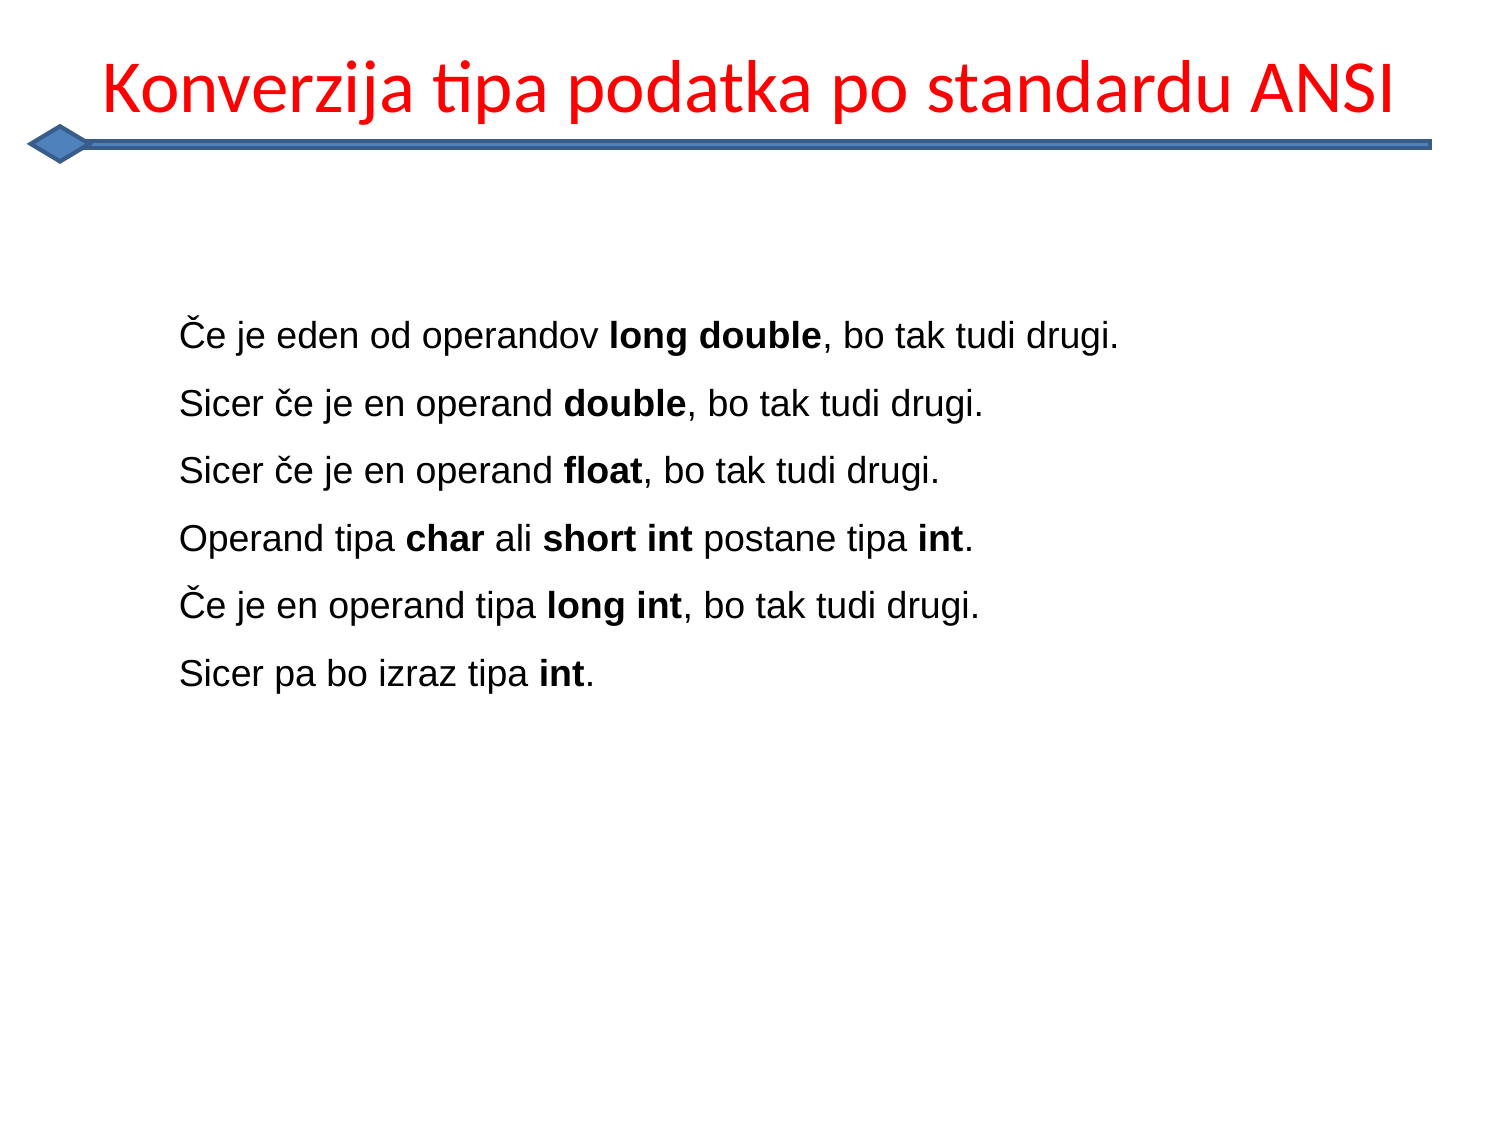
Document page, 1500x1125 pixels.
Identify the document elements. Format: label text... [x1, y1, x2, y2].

text_box Če je eden od operandov long double, bo tak tudi drugi. Sicer če je en operand double, bo tak tudi drugi. Sicer če je en operand float, bo tak tudi drugi. Operand tipa char ali short int postane tipa int. Če je en operand tipa long int, bo tak tudi drugi. Sicer pa bo izraz tipa int. [163, 281, 1149, 702]
title Konverzija tipa podatka po standardu ANSI [75, 0, 1426, 180]
